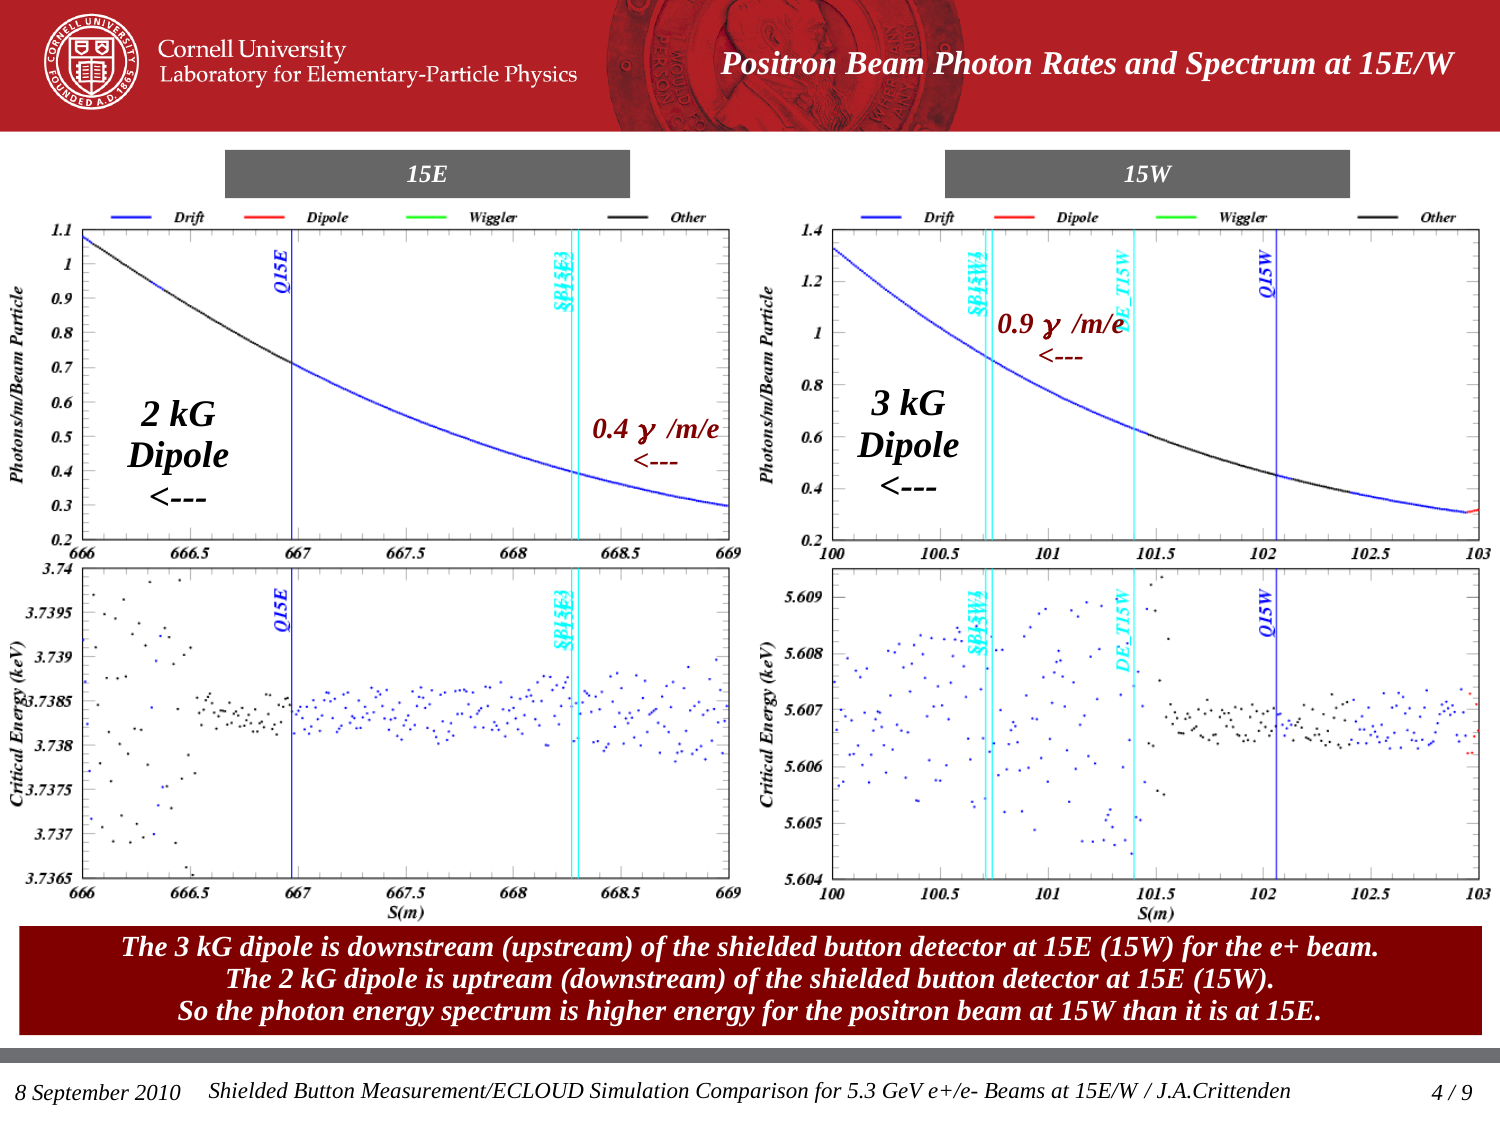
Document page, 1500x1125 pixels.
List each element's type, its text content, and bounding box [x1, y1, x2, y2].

text_box The 3 kG dipole is downstream (upstream) of the shielded button detector at 15E (15W) for the e+ beam. The 2 kG dipole is uptream (downstream) of the shielded button detector at 15E (15W). So the photon energy spectrum is higher energy for the positron beam at 15W than it is at 15E. [19, 926, 1482, 1036]
text_box 0.9 g /m/e <--- [982, 299, 1126, 386]
picture [0, 0, 1500, 132]
text_box Positron Beam Photon Rates and Spectrum at 15E/W [674, 45, 1500, 121]
text_box 0.4 g /m/e <--- [577, 404, 721, 491]
text_box 3 kG Dipole <--- [842, 375, 976, 515]
picture [0, 209, 1500, 926]
text_box 15E [225, 149, 631, 199]
text_box 2 kG Dipole <--- [112, 385, 245, 526]
text_box 15W [945, 149, 1351, 199]
